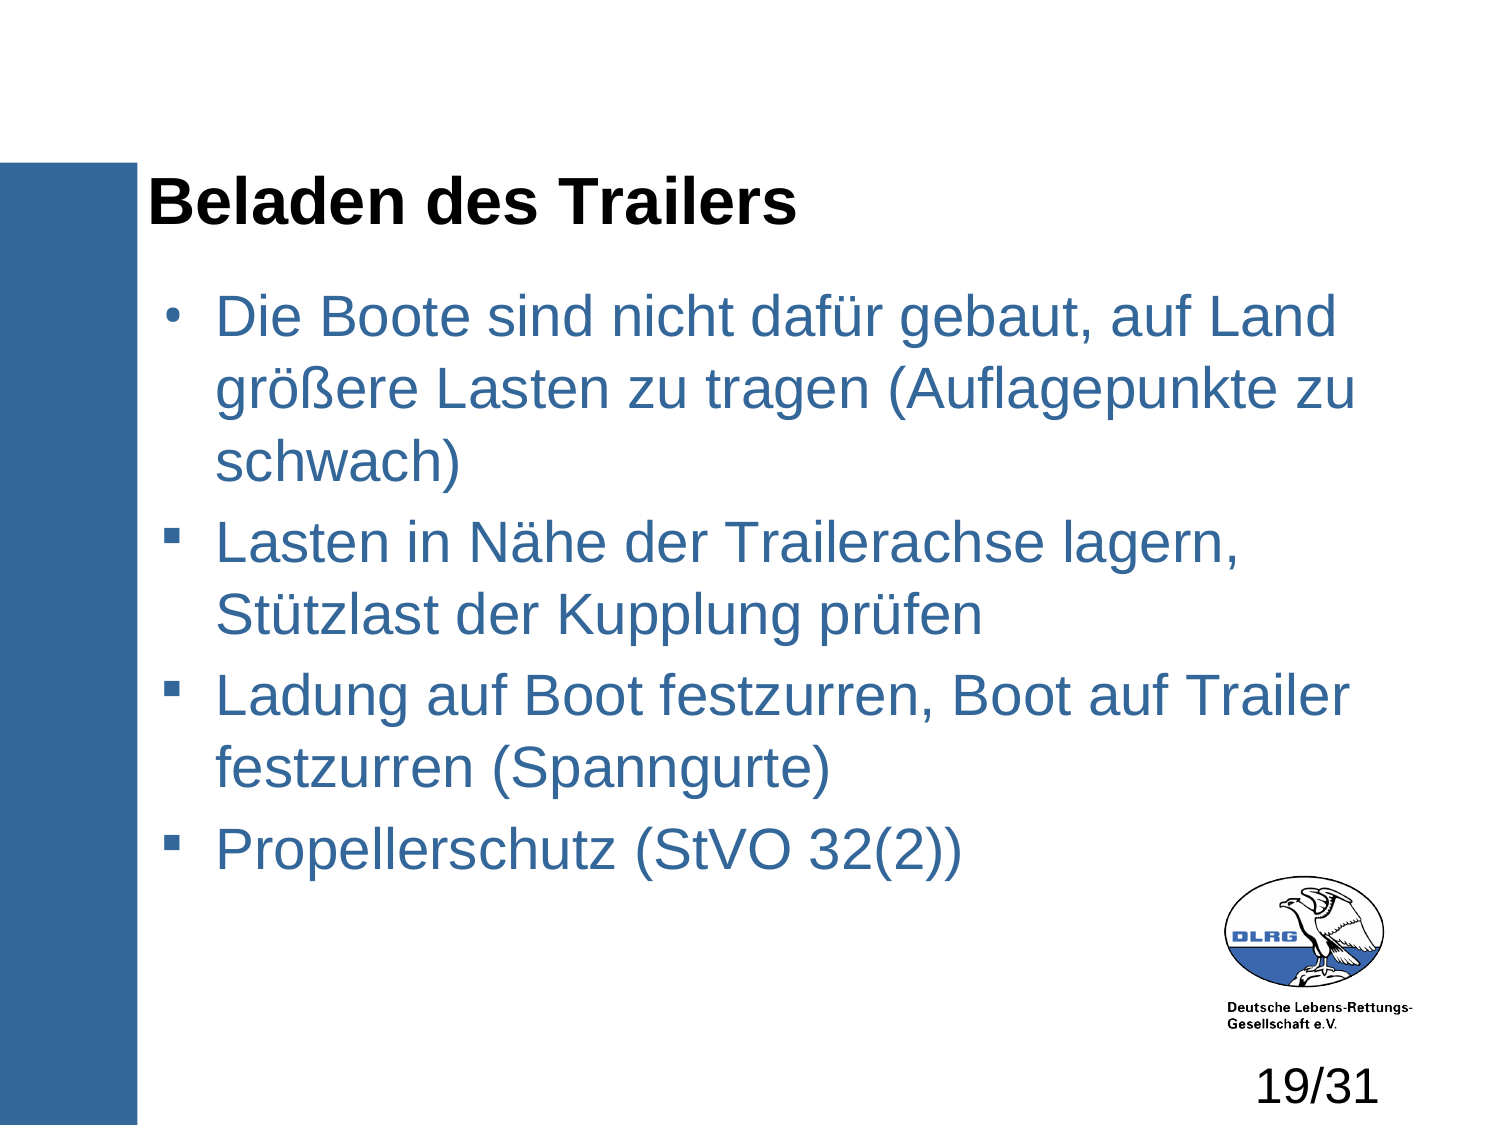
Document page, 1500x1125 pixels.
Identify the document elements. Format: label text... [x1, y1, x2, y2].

text_box 19/31 [1240, 1062, 1395, 1120]
picture [1224, 888, 1413, 1030]
title Beladen des Trailers [147, 110, 1421, 296]
text_box Die Boote sind nicht dafür gebaut, auf Land größere Lasten zu tragen (Auflagepunkte zu schwach)‏ Lasten in Nähe der Trailerachse lagern, Stützlast der Kupplung prüfen Ladung auf Boot festzurren, Boot auf Trailer festzurren (Spanngurte)‏ Propellerschutz (StVO 32(2))‏ [161, 276, 1463, 888]
